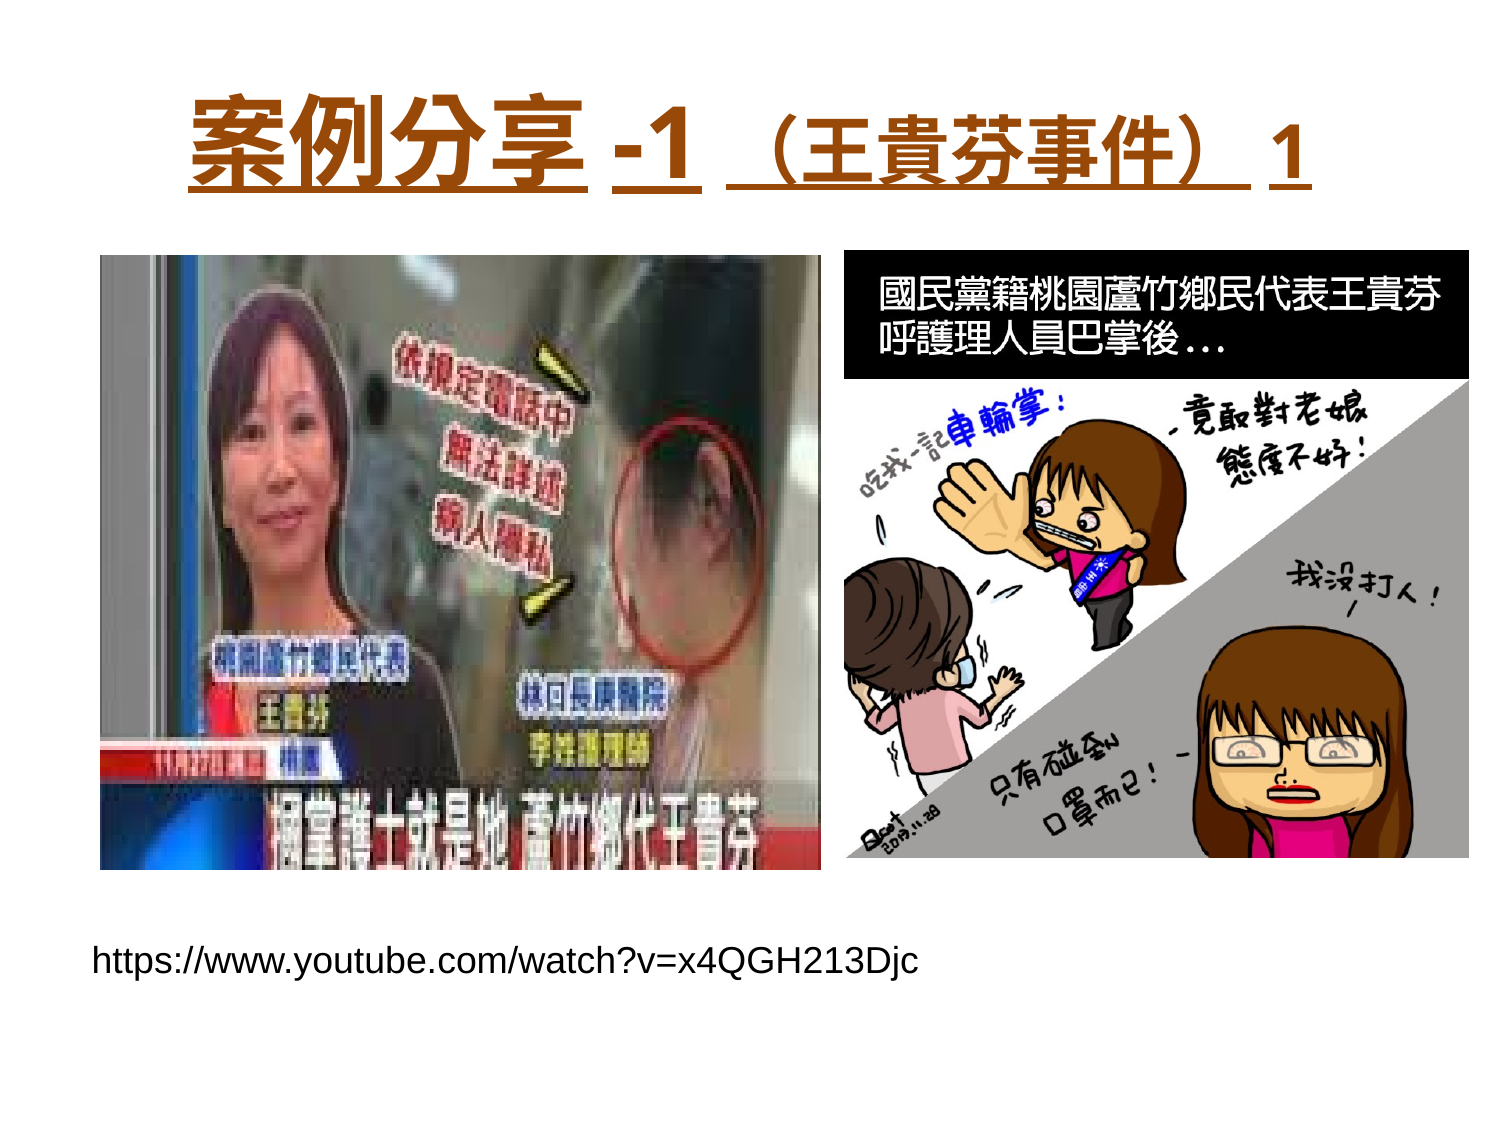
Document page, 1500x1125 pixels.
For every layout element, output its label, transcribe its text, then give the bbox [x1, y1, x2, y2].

picture [844, 250, 1469, 858]
text_box https://www.youtube.com/watch?v=x4QGH213Djc [77, 929, 1211, 989]
title 案例分享-1（王貴芬事件）1 [75, 45, 1426, 233]
picture [100, 255, 821, 870]
